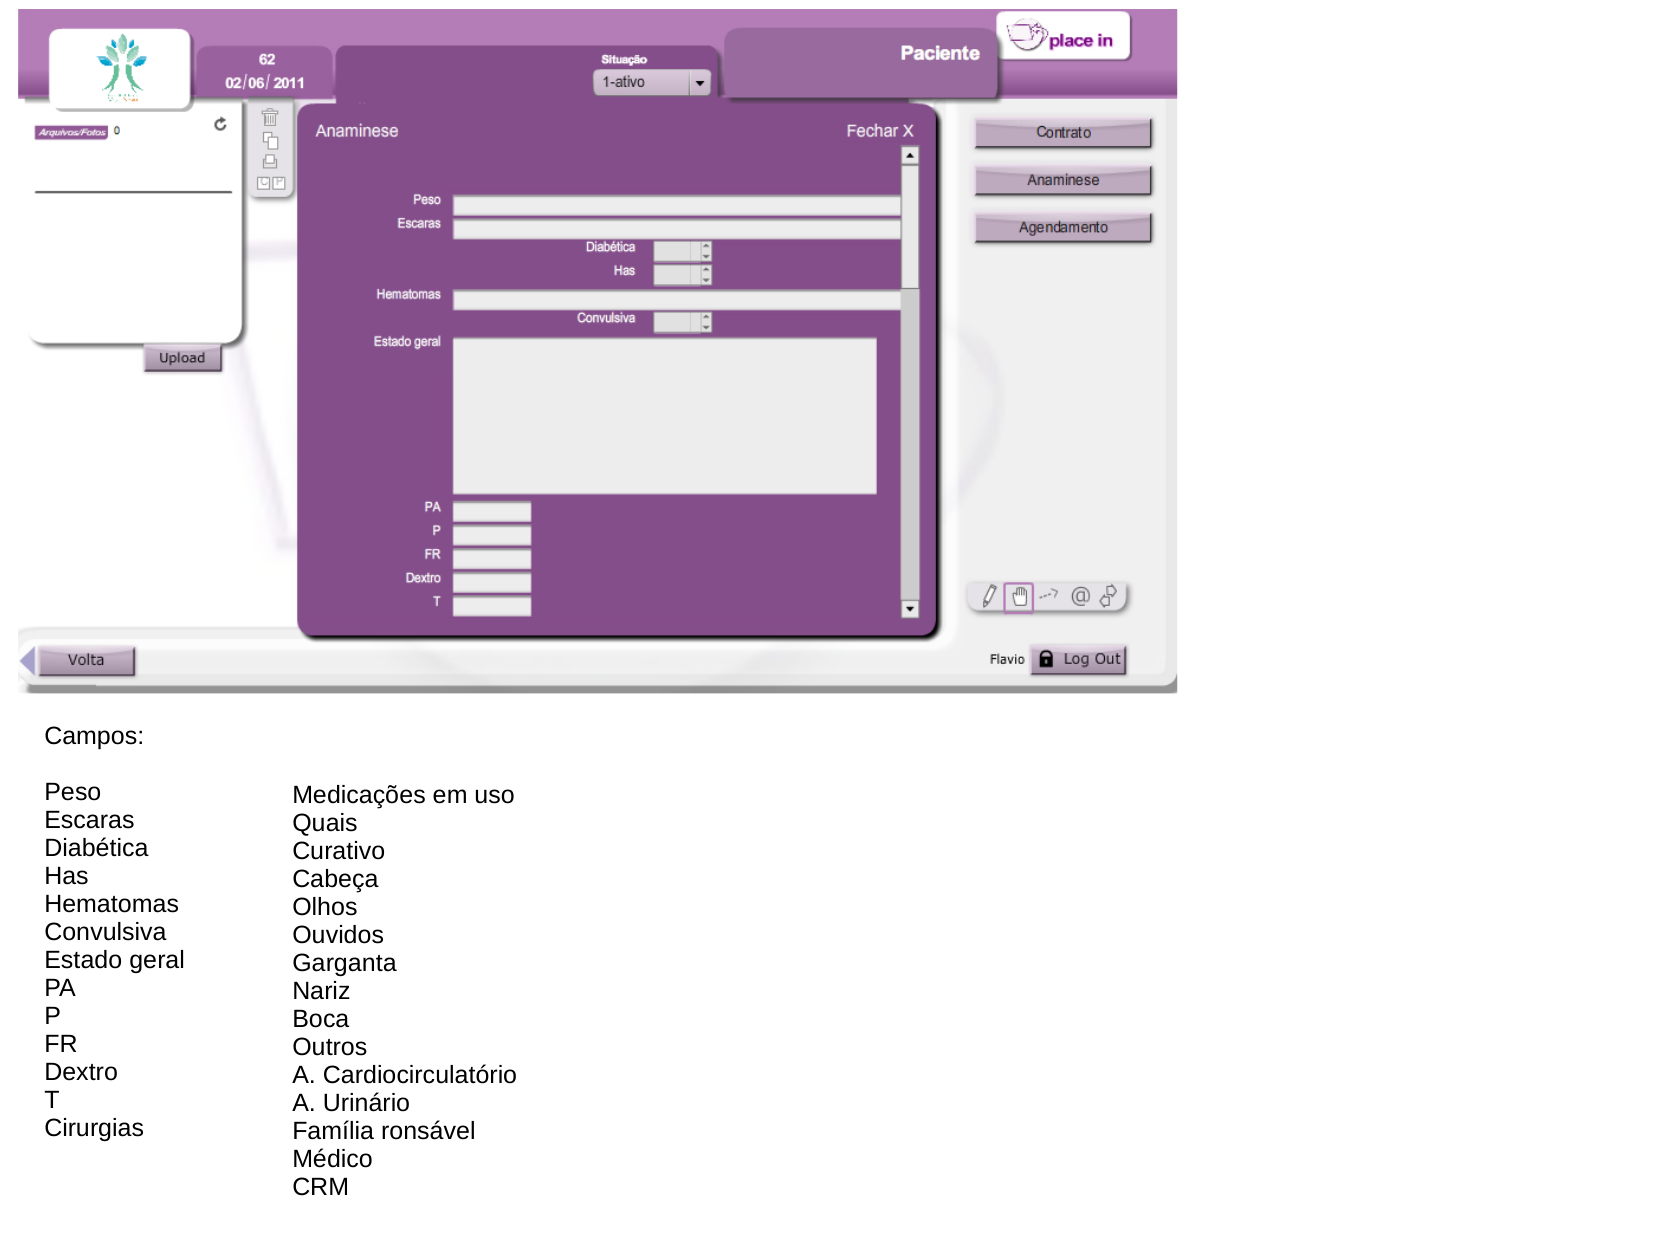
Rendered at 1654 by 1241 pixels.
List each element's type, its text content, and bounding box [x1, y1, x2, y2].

picture [17, 9, 1182, 697]
text_box Medicações em uso Quais Curativo Cabeça Olhos Ouvidos Garganta Nariz Boca Outros A. Cardiocirculatório A. Urinário Família ronsável Médico CRM [277, 773, 578, 1241]
text_box Campos: Peso Escaras Diabética Has Hematomas Convulsiva Estado geral PA P FR Dextro T Cirurgias [29, 714, 325, 1205]
